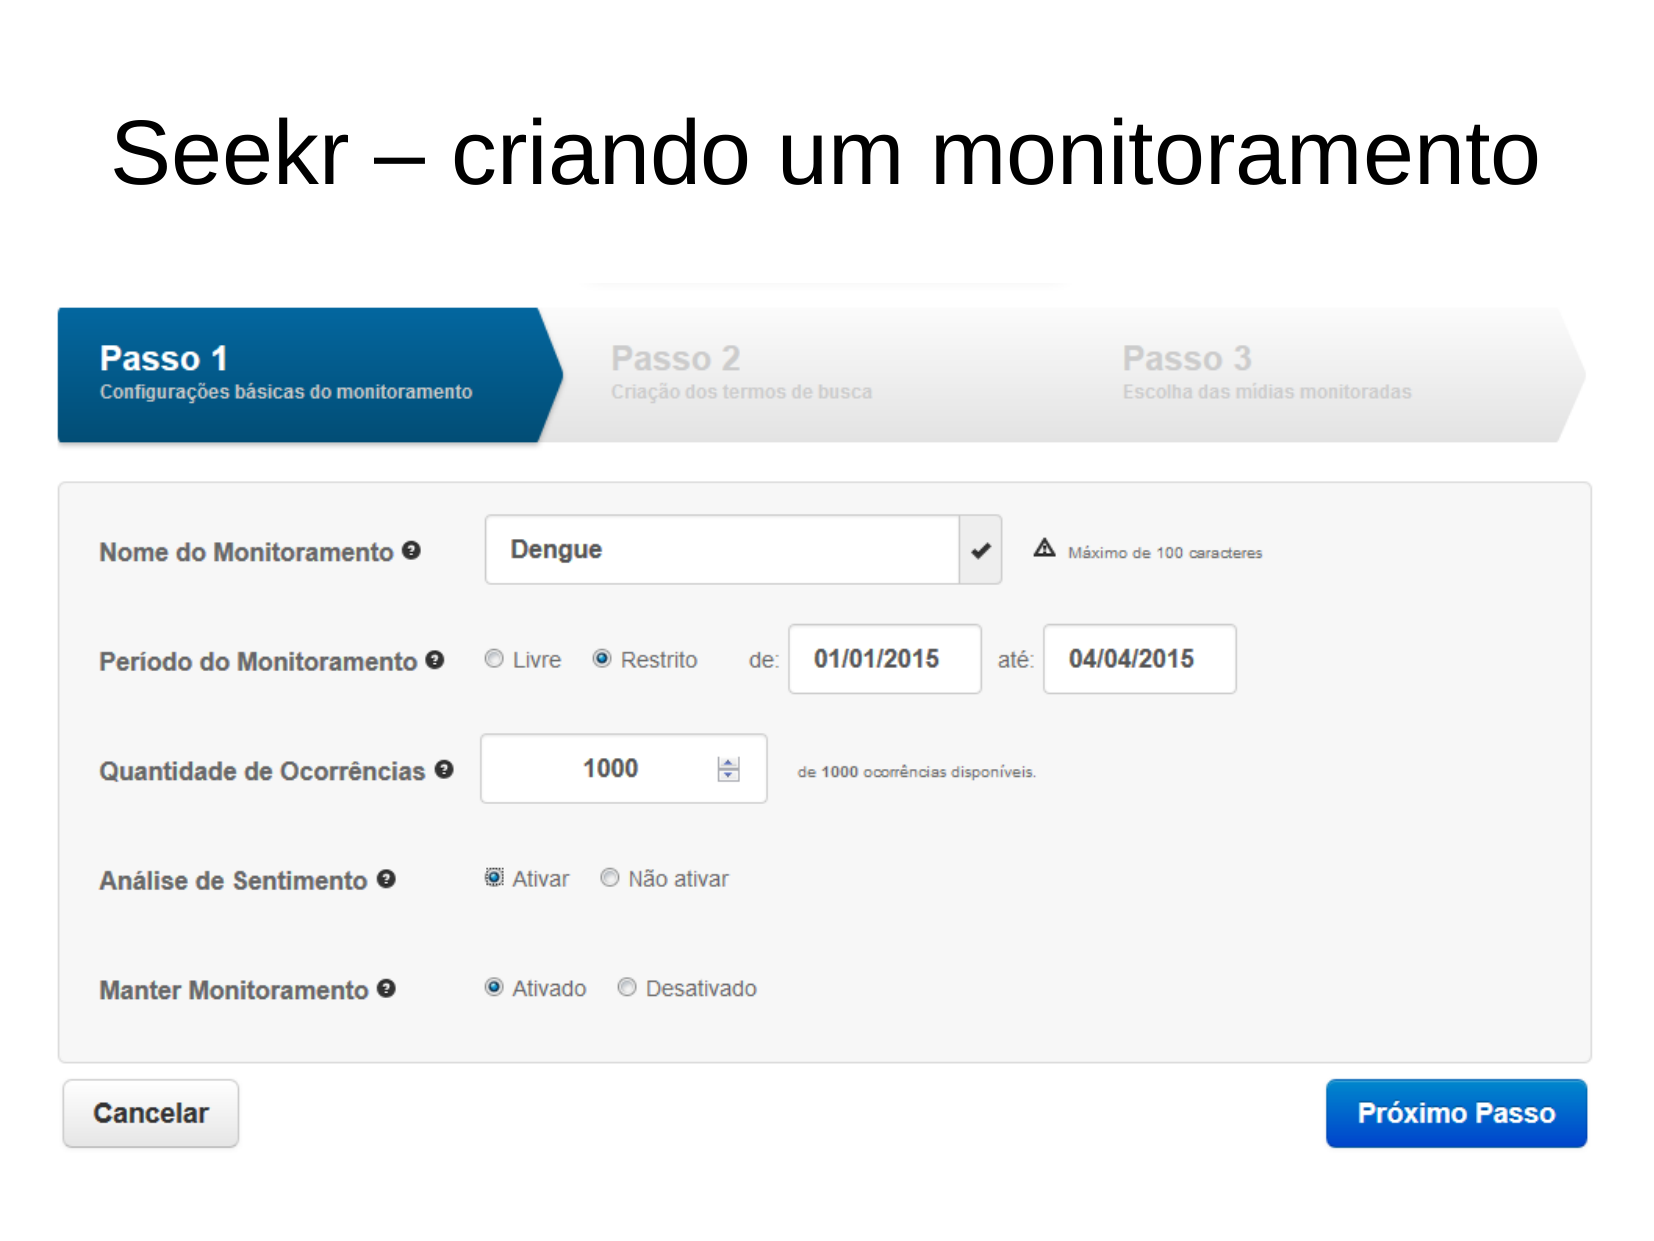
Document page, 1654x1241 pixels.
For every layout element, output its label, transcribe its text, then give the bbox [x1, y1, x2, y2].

picture [19, 283, 1633, 1192]
title Seekr – criando um monitoramento [82, 49, 1571, 257]
